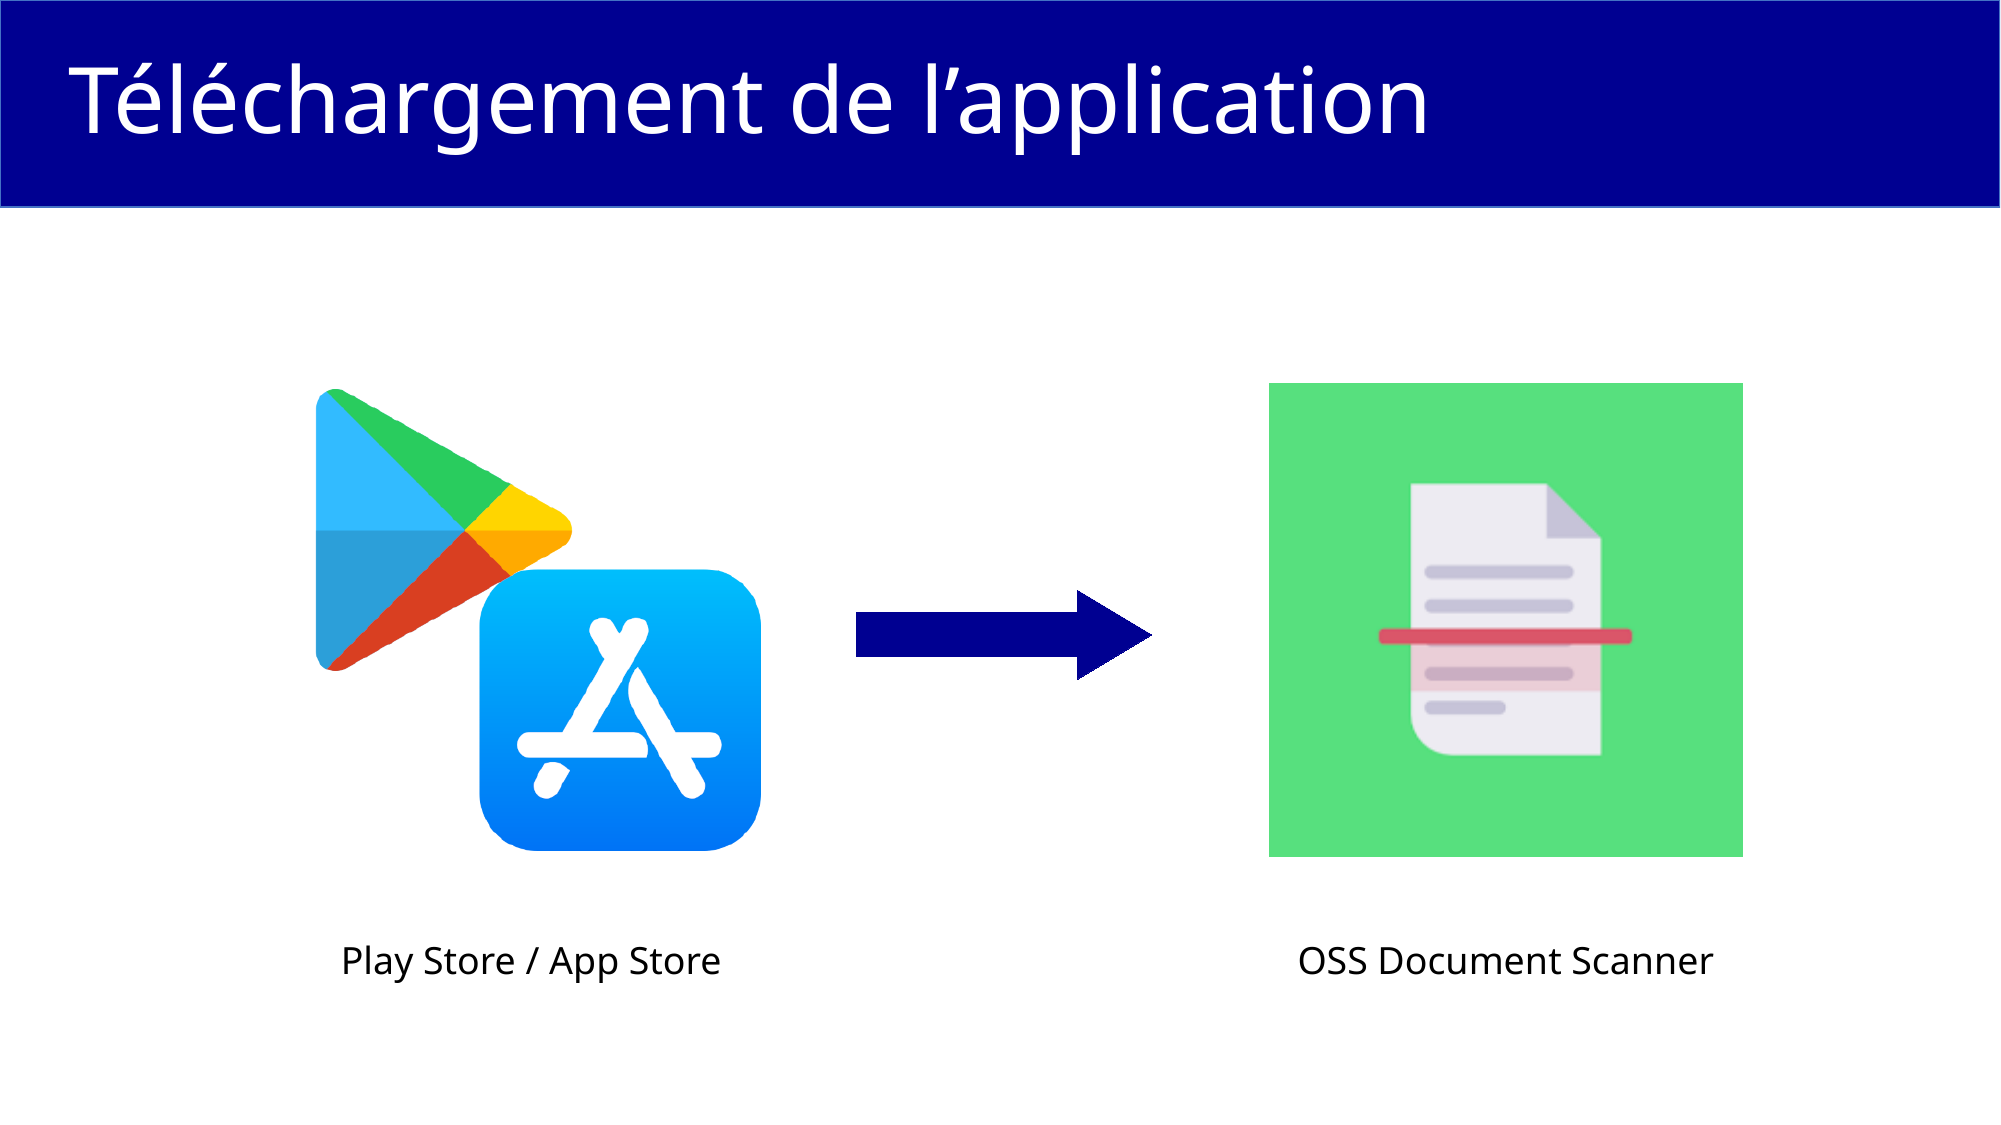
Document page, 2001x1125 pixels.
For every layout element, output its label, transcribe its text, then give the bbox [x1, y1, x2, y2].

picture [295, 383, 768, 857]
text_box OSS Document Scanner [1269, 885, 1743, 1034]
text_box [856, 590, 1152, 680]
picture [1269, 383, 1743, 857]
text_box Play Store / App Store [295, 885, 768, 1034]
title Téléchargement de l’application [54, 0, 1779, 207]
